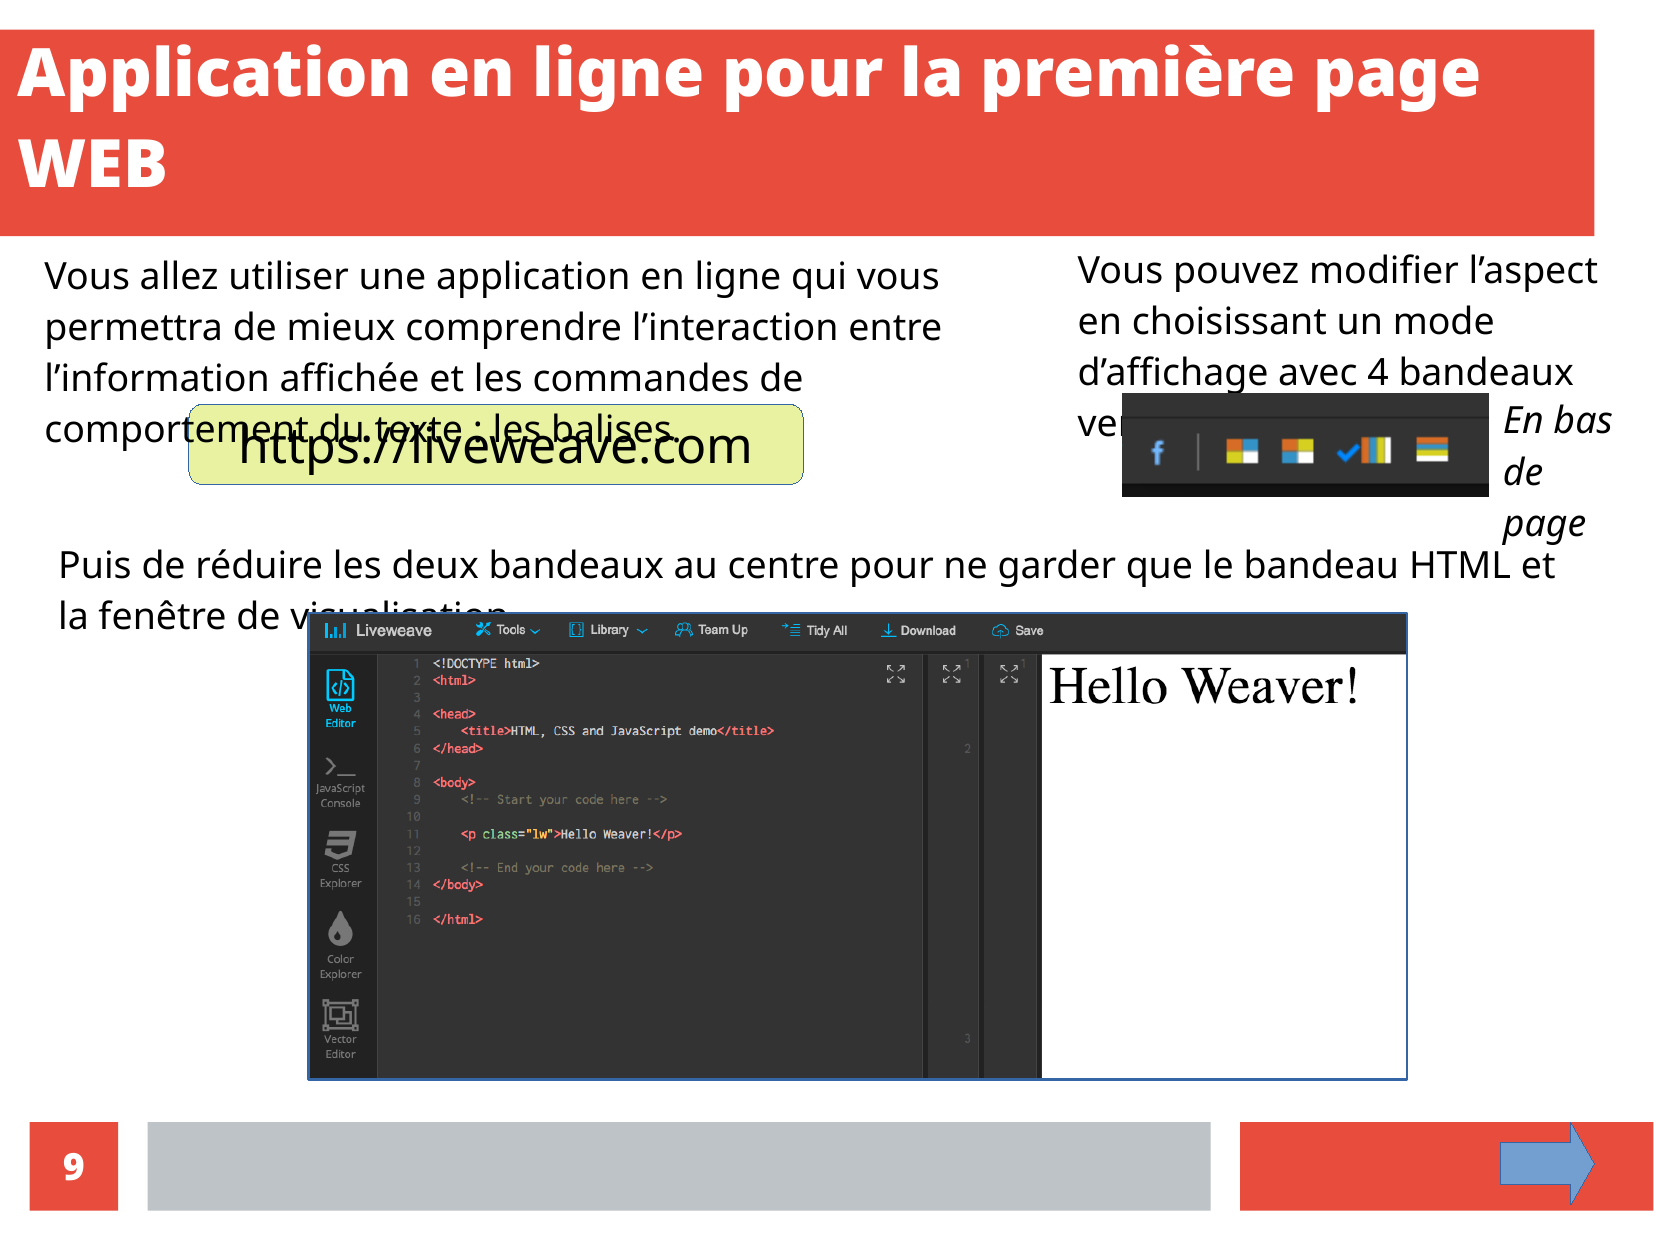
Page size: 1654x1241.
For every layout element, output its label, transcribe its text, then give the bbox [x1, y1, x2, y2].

text_box Puis de réduire les deux bandeaux au centre pour ne garder que le bandeau HTML et la fenêtre de visualisation. [43, 531, 1583, 641]
text_box Vous allez utiliser une application en ligne qui vous permettra de mieux comprendre l’interaction entre l’information affichée et les commandes de comportement du texte : les balises. [29, 242, 1052, 399]
picture [309, 614, 1406, 1079]
text_box [1500, 1122, 1595, 1205]
text_box En bas de page [1488, 386, 1642, 497]
picture [1122, 393, 1488, 497]
text_box Vous pouvez modifier l’aspect en choisissant un mode d’affichage avec 4 bandeaux verticaux : [1062, 236, 1630, 393]
text_box https://liveweave.com [188, 404, 804, 485]
title Application en ligne pour la première page WEB [17, 59, 1554, 207]
